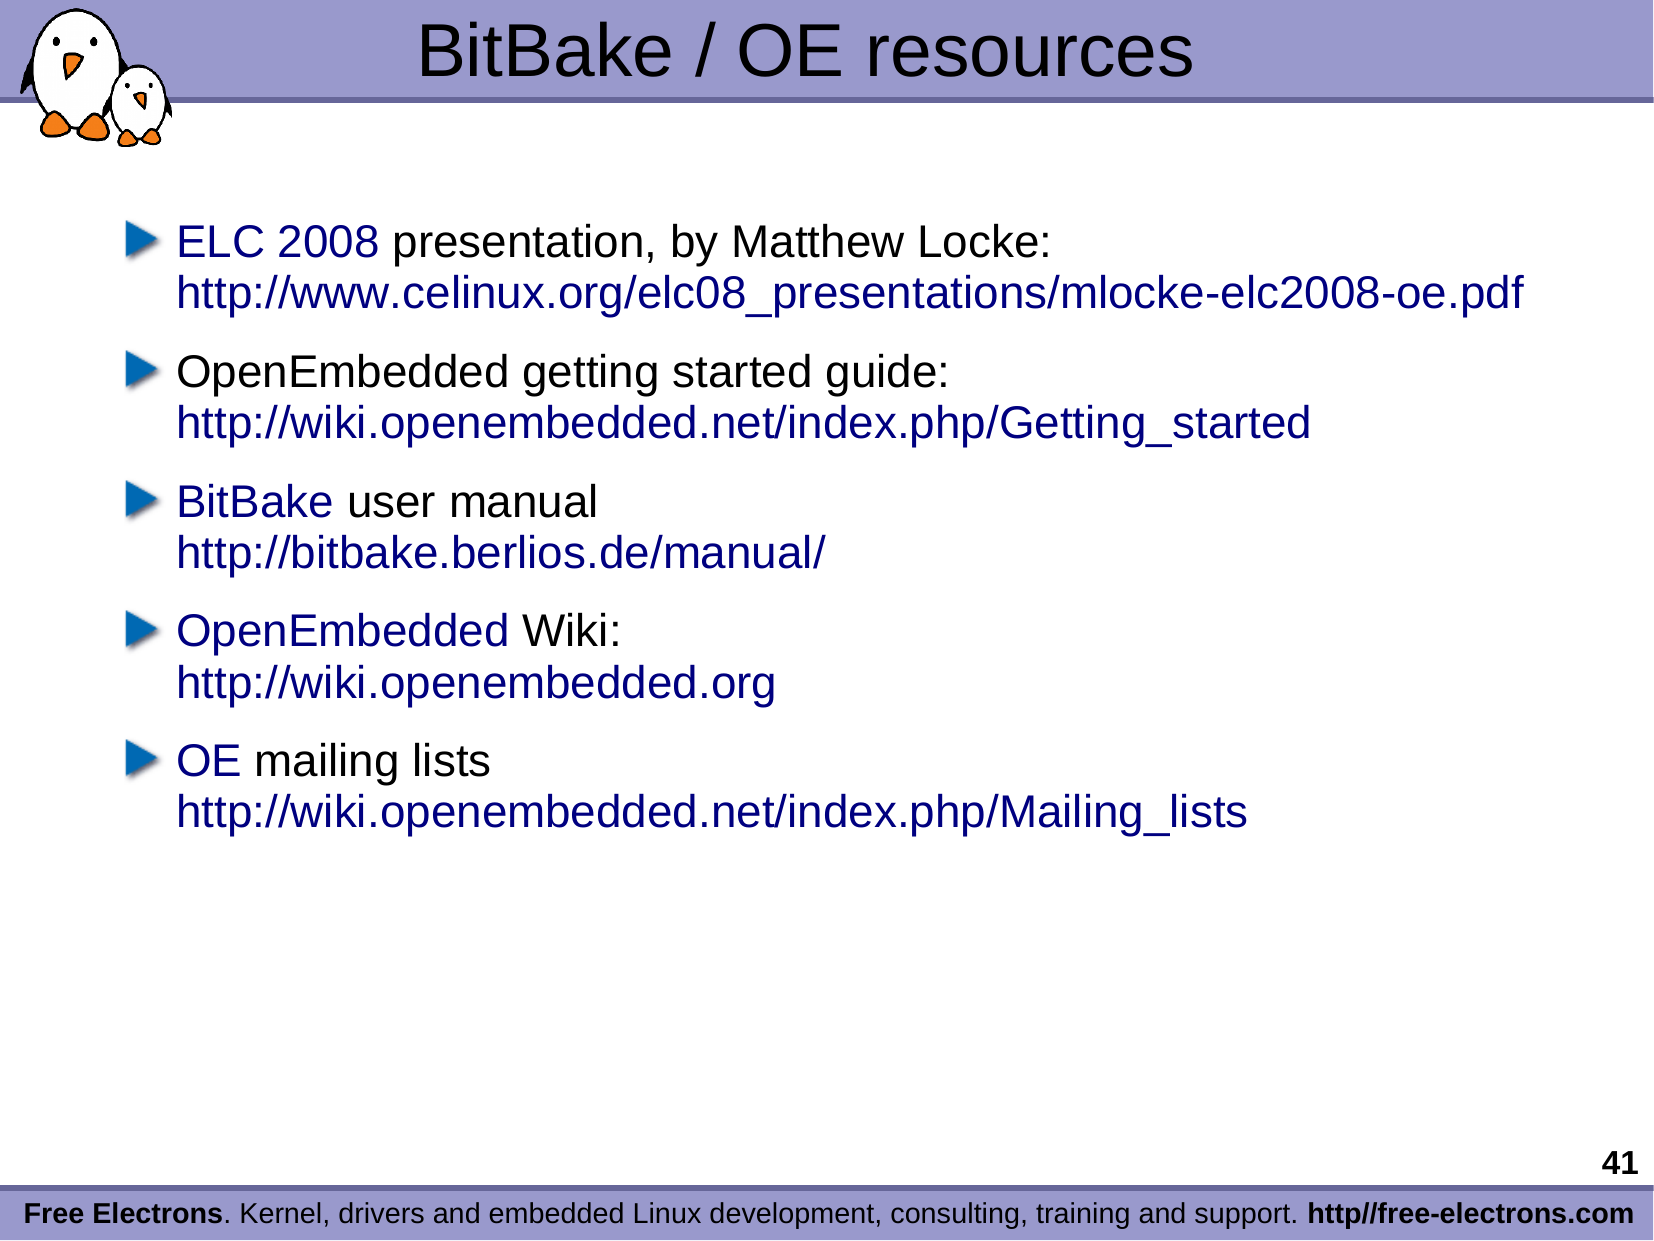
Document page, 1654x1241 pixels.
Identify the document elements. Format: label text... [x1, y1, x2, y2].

picture [20, 8, 172, 147]
title BitBake / OE resources [60, 0, 1551, 101]
list ELC 2008 presentation, by Matthew Locke: http://www.celinux.org/elc08_presentations/mlocke-elc2008-oe.pdf OpenEmbedded getting started guide: http://wiki.openembedded.net/index.php/Getting_started BitBake user manual http://bitbake.berlios.de/manual/ OpenEmbedded Wiki: http://wiki.openembedded.org OE mailing lists http://wiki.openembedded.net/index.php/Mailing_lists [105, 216, 1588, 1066]
